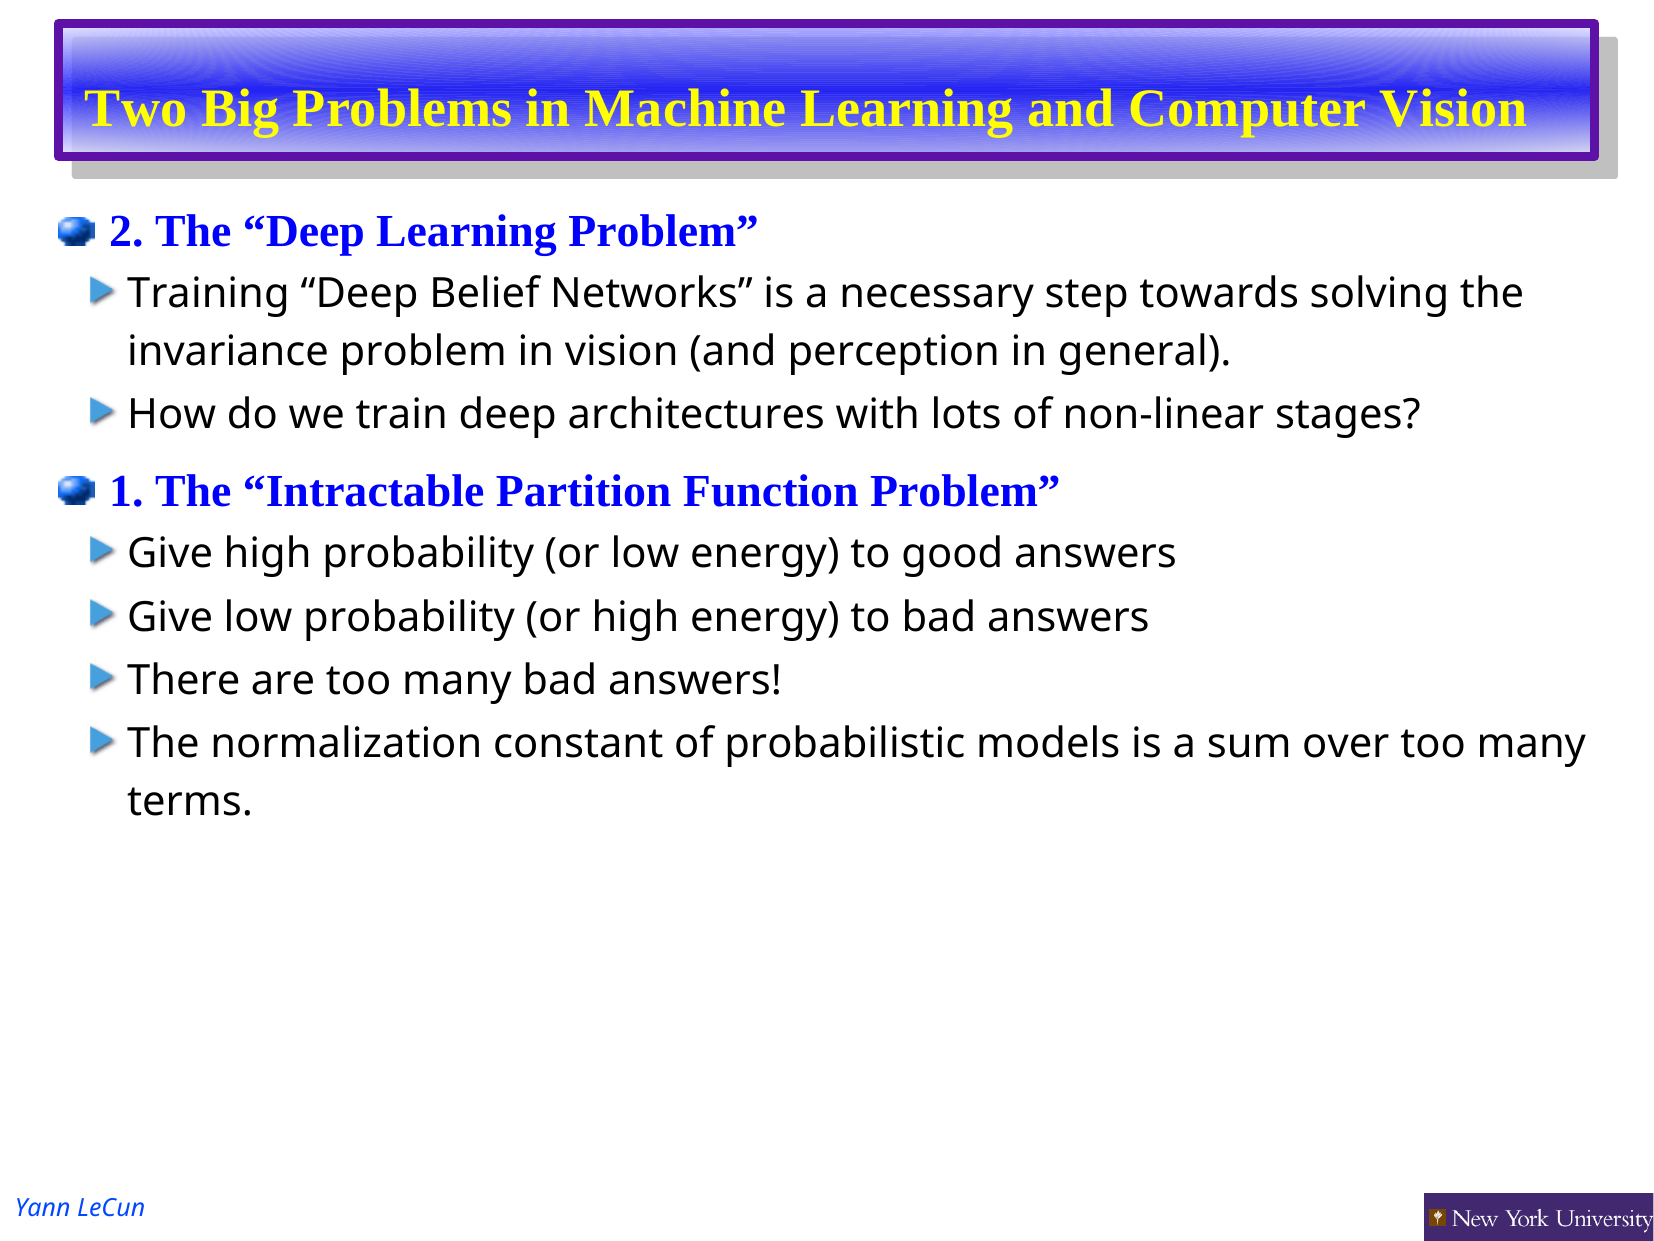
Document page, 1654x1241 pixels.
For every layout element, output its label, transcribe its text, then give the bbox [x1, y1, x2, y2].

title Two Big Problems in Machine Learning and Computer Vision [58, 23, 1595, 157]
picture [1424, 1193, 1654, 1241]
list 2. The “Deep Learning Problem” Training “Deep Belief Networks” is a necessary step towards solving the invariance problem in vision (and perception in general). How do we train deep architectures with lots of non-linear stages? 1. The “Intractable Partition Function Problem” Give high probability (or low energy) to good answers Give low probability (or high energy) to bad answers There are too many bad answers! The normalization constant of probabilistic models is a sum over too many terms. [58, 205, 1604, 1167]
